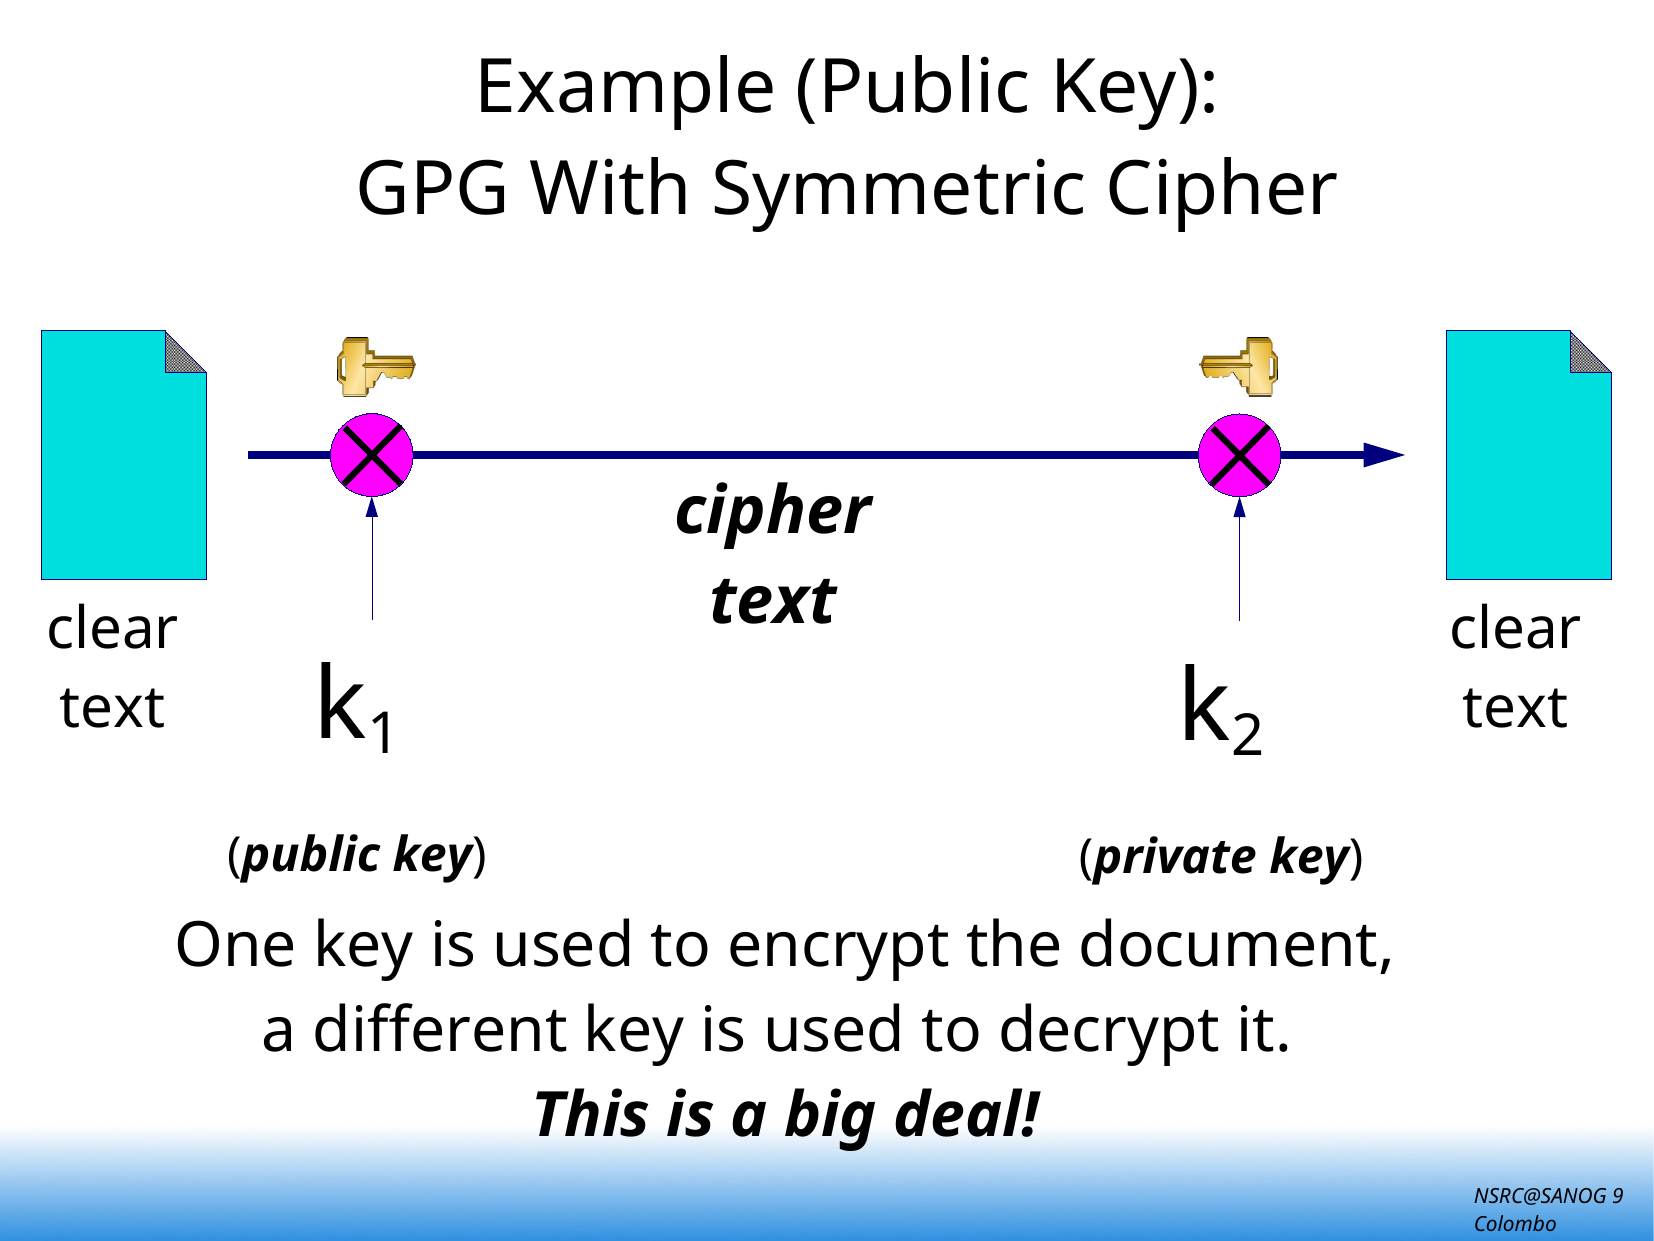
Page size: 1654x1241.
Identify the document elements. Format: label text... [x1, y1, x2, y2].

text_box [1213, 461, 1267, 497]
picture [0, 1124, 1654, 1241]
text_box [330, 413, 398, 497]
picture [1199, 337, 1278, 397]
text_box One key is used to encrypt the document, a different key is used to decrypt it. This is a big deal! [174, 899, 1397, 1155]
text_box k2 (private key) [1078, 633, 1364, 888]
text_box [1245, 429, 1281, 482]
text_box [1198, 413, 1266, 486]
picture [337, 337, 416, 397]
text_box [1446, 330, 1612, 580]
text_box [378, 429, 414, 481]
text_box [41, 330, 207, 580]
title Example (Public Key): GPG With Symmetric Cipher [82, 32, 1613, 221]
text_box cipher text [674, 461, 873, 644]
text_box k1 (public key) [227, 631, 487, 887]
text_box clear text [46, 585, 179, 745]
text_box clear text [1449, 586, 1583, 746]
